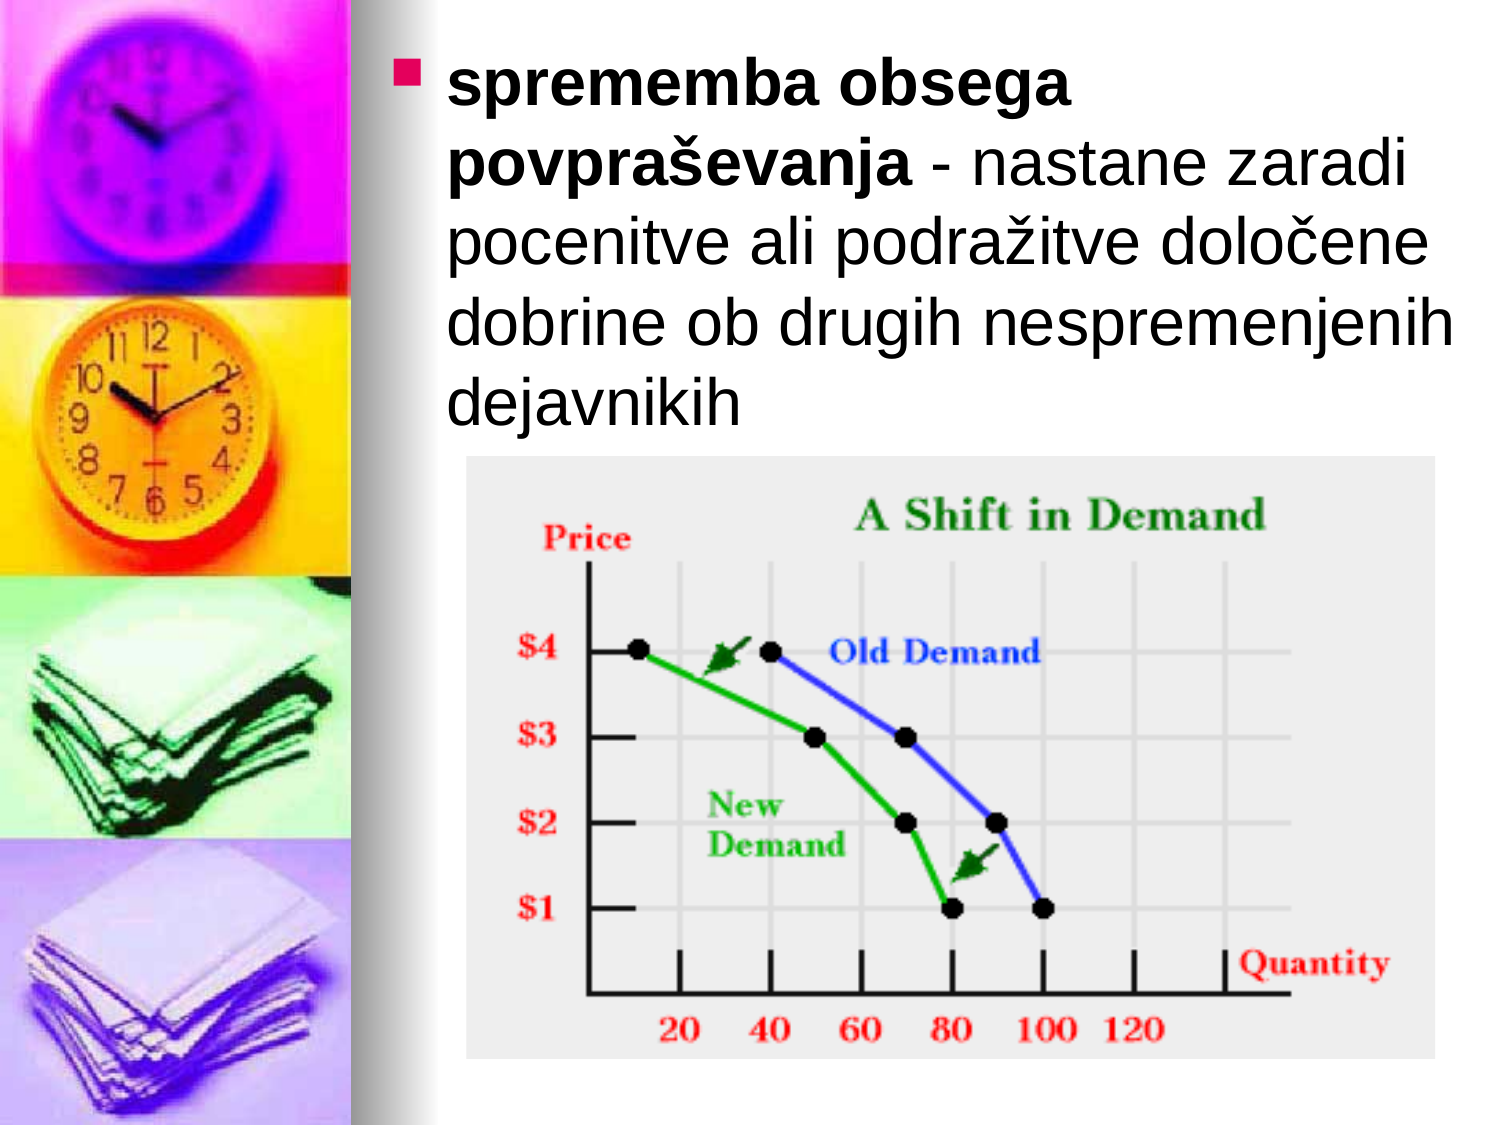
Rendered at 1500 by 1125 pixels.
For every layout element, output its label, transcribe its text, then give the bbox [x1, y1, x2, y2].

list sprememba obsega povpraševanja - nastane zaradi pocenitve ali podražitve določene dobrine ob drugih nespremenjenih dejavnikih [374, 31, 1500, 989]
picture [0, 0, 351, 1125]
picture [466, 456, 1436, 1059]
